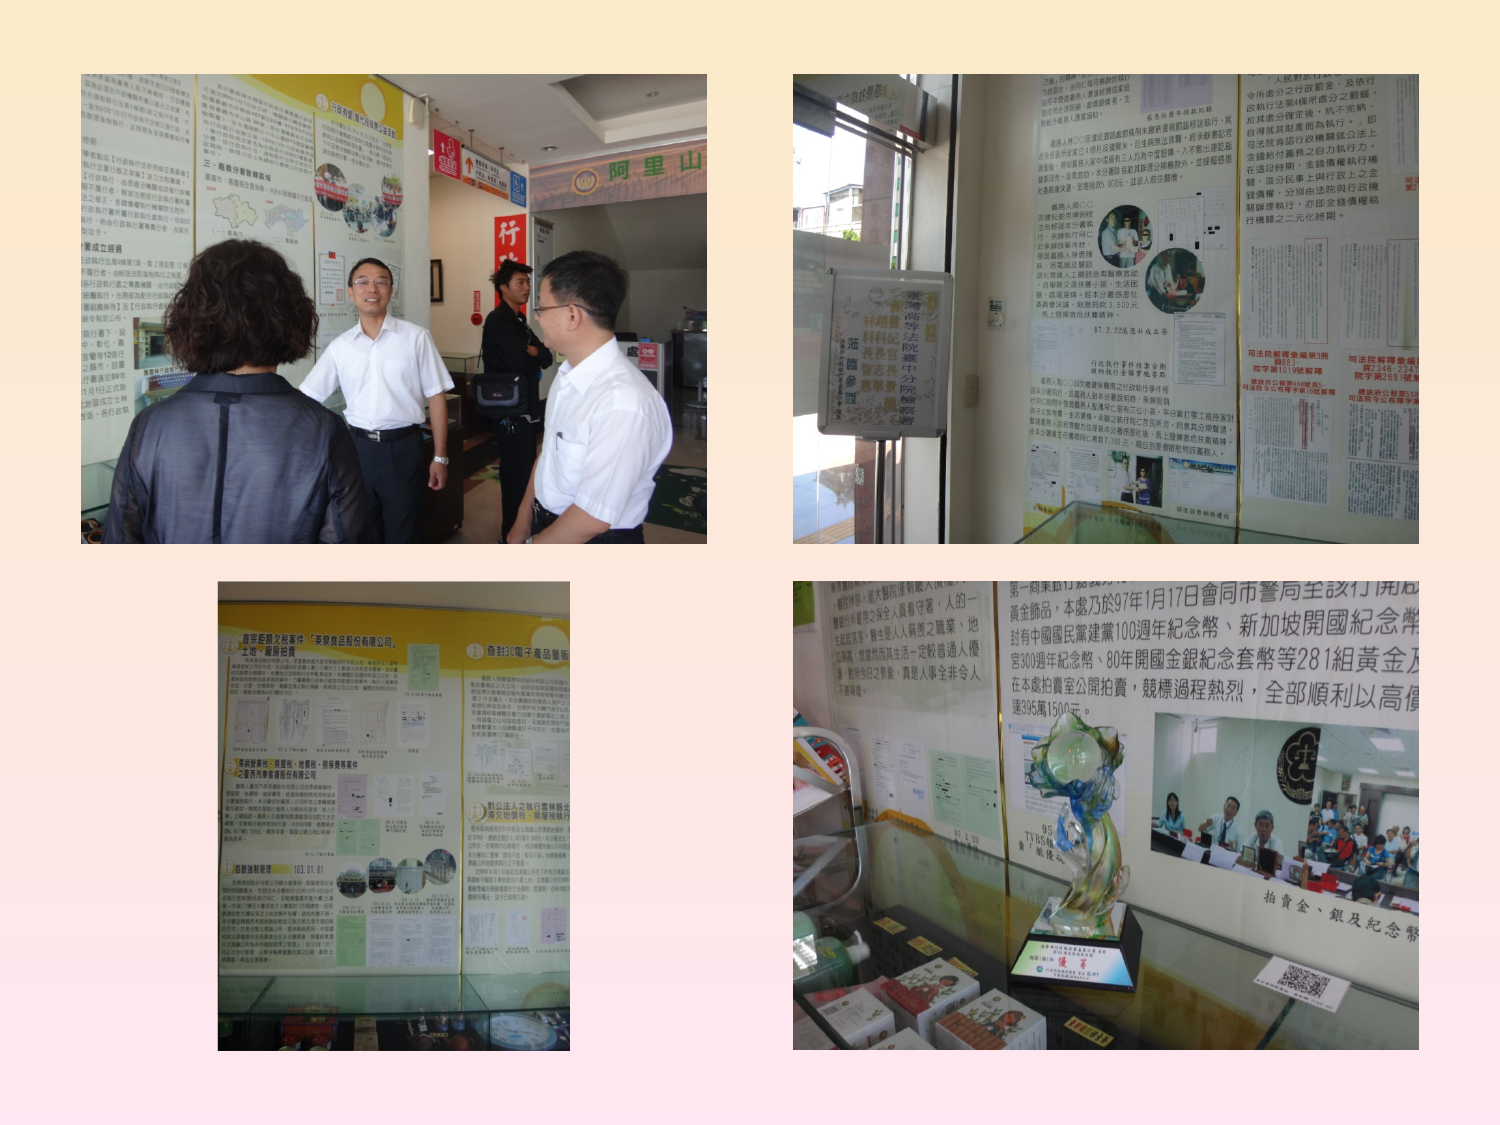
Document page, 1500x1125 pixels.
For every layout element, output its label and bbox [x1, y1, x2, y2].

picture [793, 581, 1419, 1051]
picture [217, 581, 570, 1051]
picture [81, 75, 707, 544]
picture [793, 75, 1419, 544]
